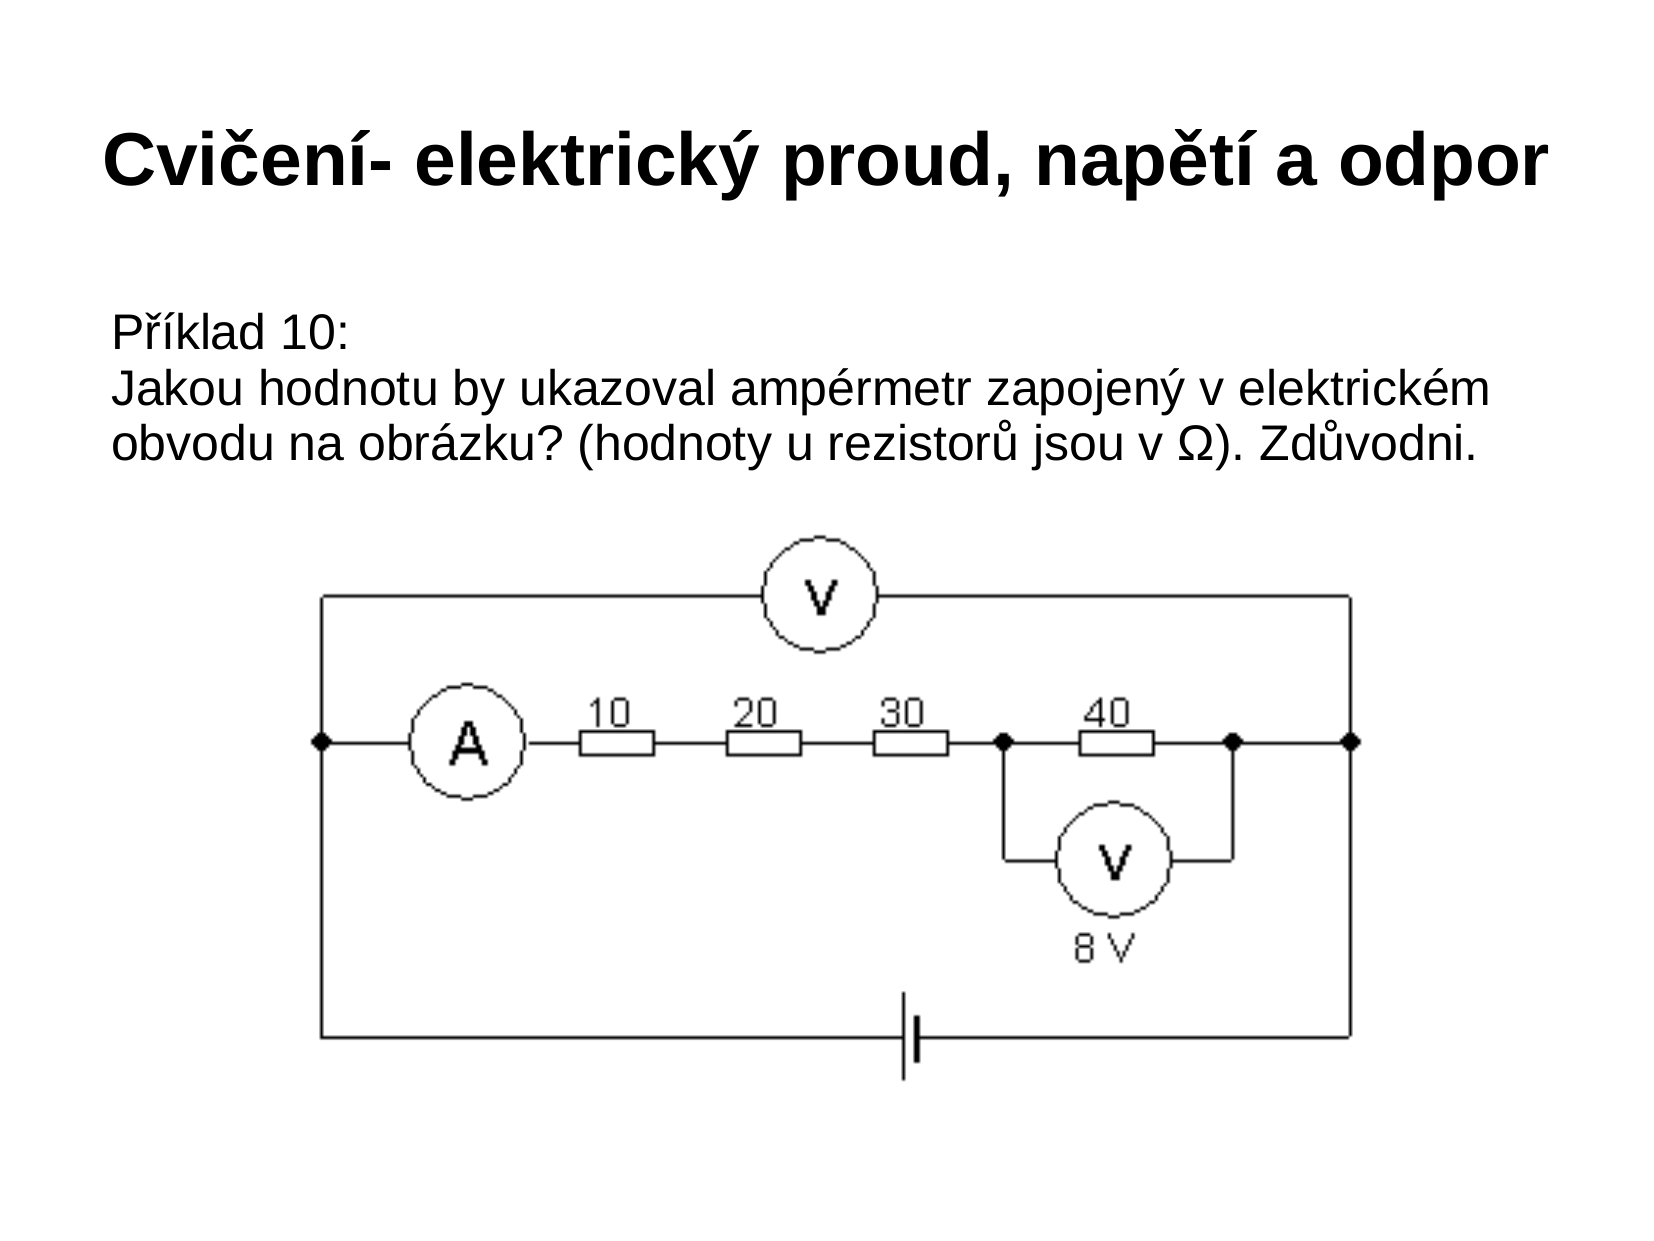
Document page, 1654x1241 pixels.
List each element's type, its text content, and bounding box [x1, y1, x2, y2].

title Cvičení- elektrický proud, napětí a odpor [82, 94, 1571, 225]
subtitle [82, 335, 1607, 1055]
picture [277, 519, 1394, 1099]
text_box Příklad 10: Jakou hodnotu by ukazoval ampérmetr zapojený v elektrickém obvodu na obrázku? (hodnoty u rezistorů jsou v Ω). Zdůvodni. [59, 296, 1571, 479]
